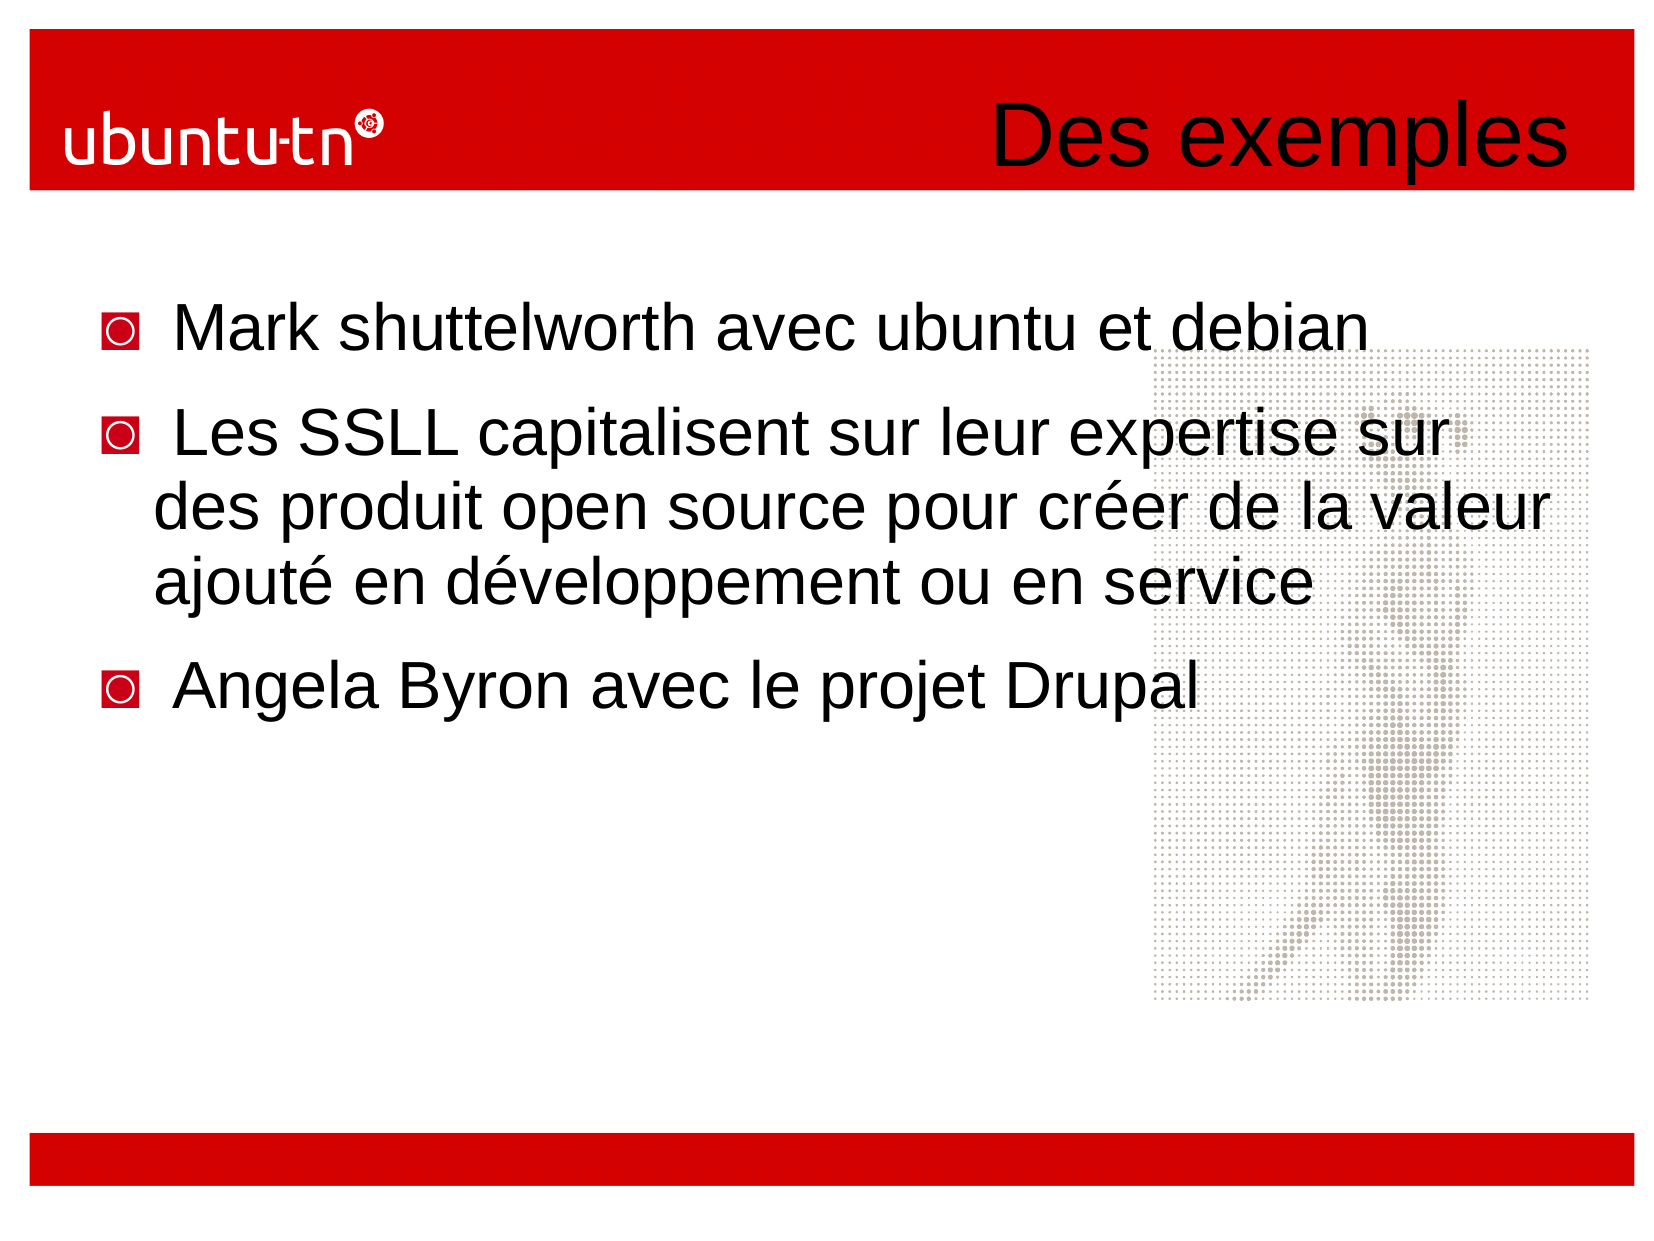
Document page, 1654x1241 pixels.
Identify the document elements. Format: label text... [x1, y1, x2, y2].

title Des exemples [82, 39, 1571, 232]
picture [29, 29, 1635, 1241]
list Mark shuttelworth avec ubuntu et debian Les SSLL capitalisent sur leur expertise sur des produit open source pour créer de la valeur ajouté en développement ou en service Angela Byron avec le projet Drupal [82, 290, 1571, 1109]
